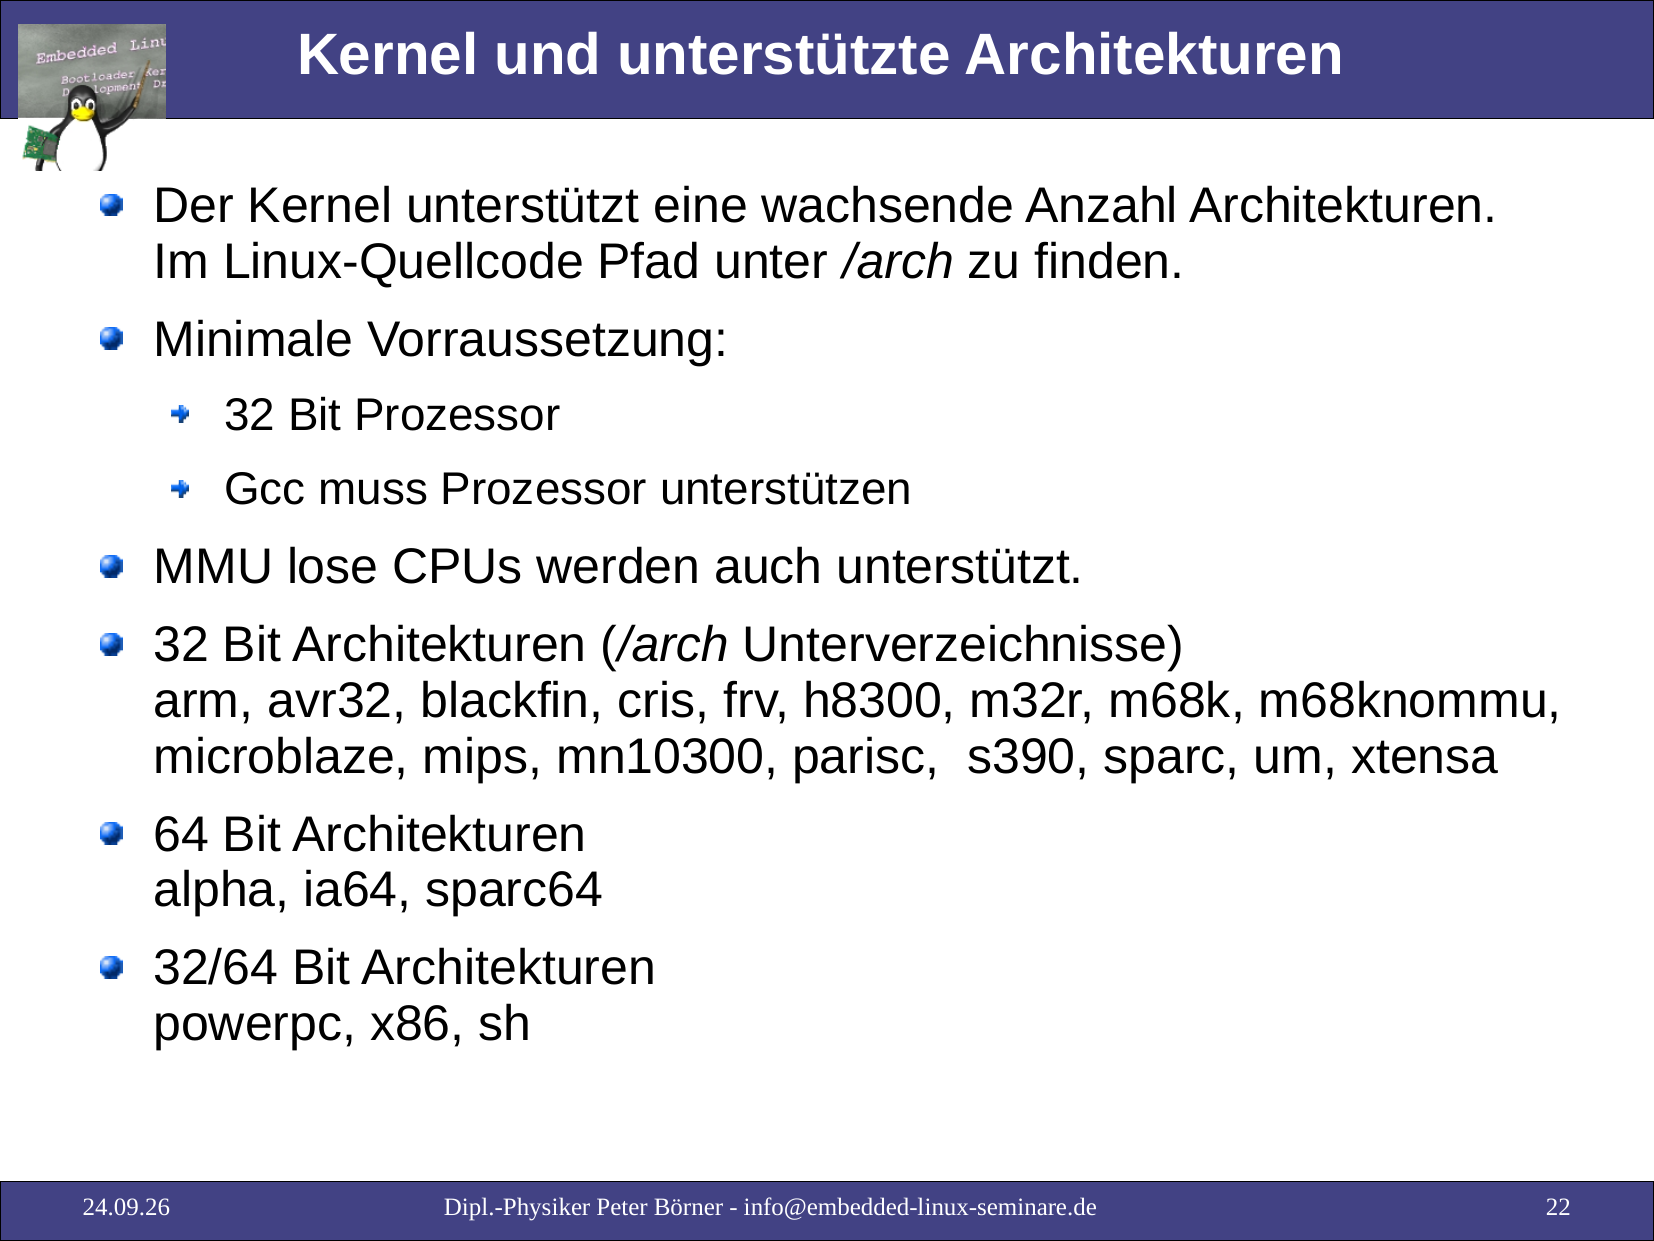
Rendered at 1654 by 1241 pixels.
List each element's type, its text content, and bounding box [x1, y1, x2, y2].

list Der Kernel unterstützt eine wachsende Anzahl Architekturen. Im Linux-Quellcode Pfad unter /arch zu finden. Minimale Vorraussetzung: 32 Bit Prozessor Gcc muss Prozessor unterstützen MMU lose CPUs werden auch unterstützt. 32 Bit Architekturen (/arch Unterverzeichnisse) arm, avr32, blackfin, cris, frv, h8300, m32r, m68k, m68knommu, microblaze, mips, mn10300, parisc, s390, sparc, um, xtensa 64 Bit Architekturen alpha, ia64, sparc64 32/64 Bit Architekturen powerpc, x86, sh [82, 177, 1571, 1149]
title Kernel und unterstützte Architekturen [76, 19, 1565, 89]
picture [18, 24, 166, 171]
